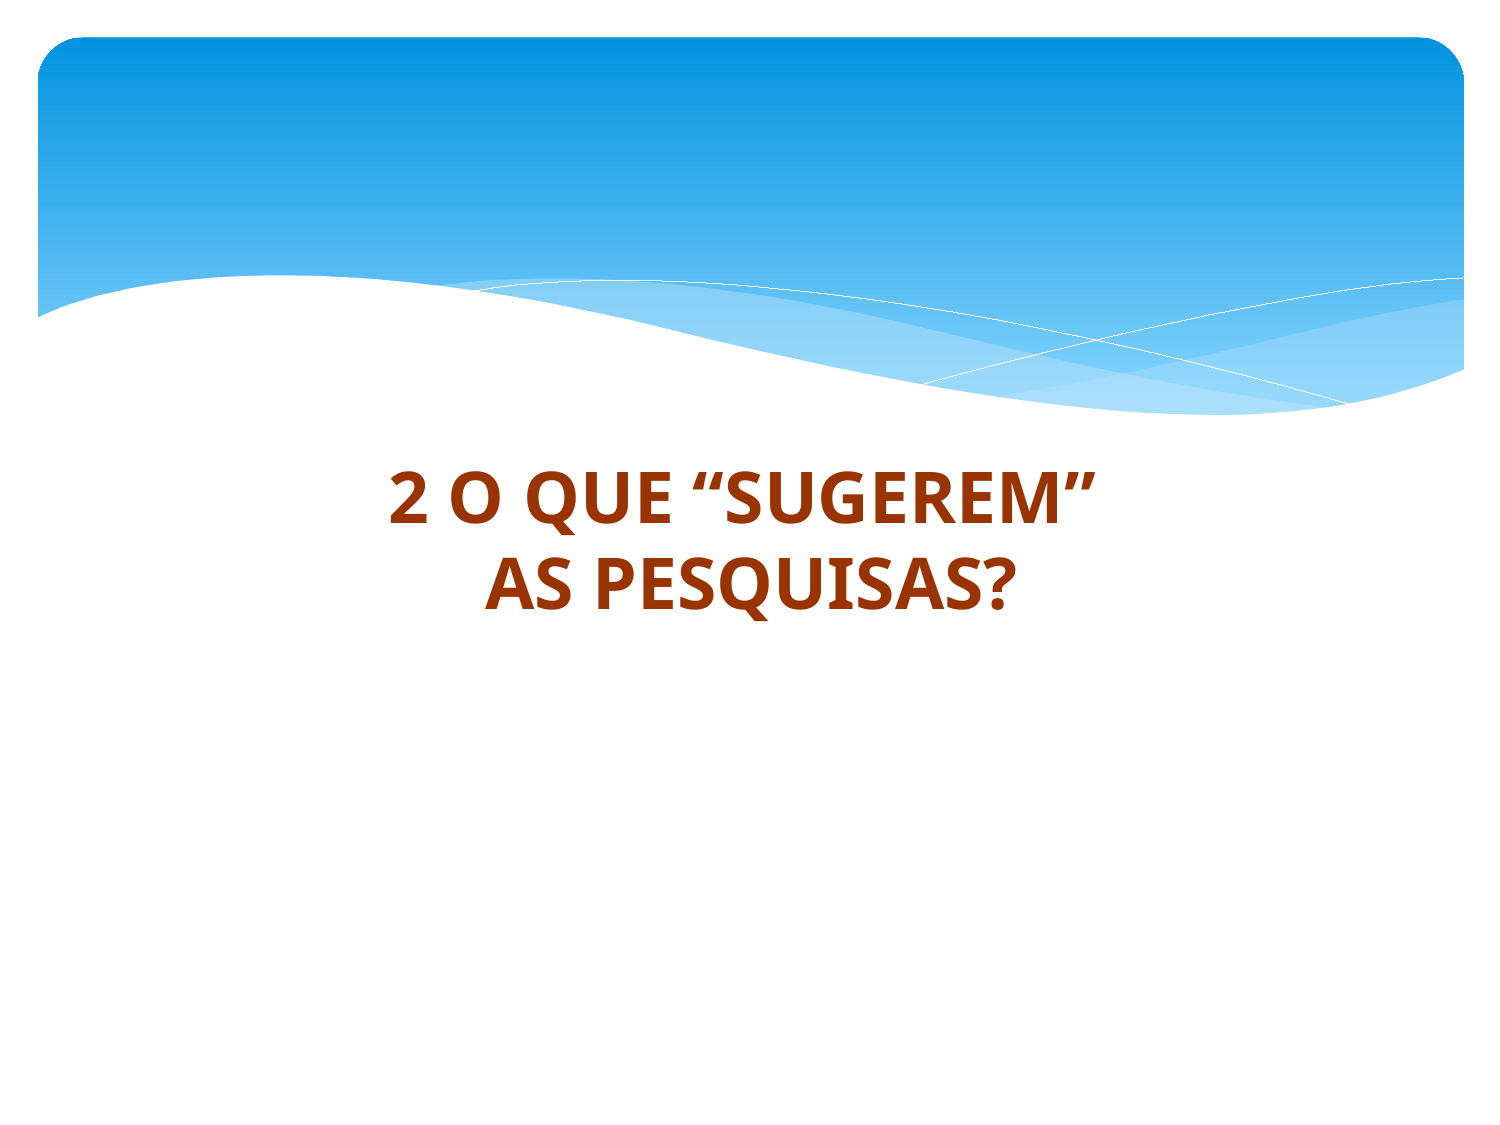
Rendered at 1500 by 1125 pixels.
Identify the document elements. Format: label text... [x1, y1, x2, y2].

title 2 O QUE “SUGEREM” AS PESQUISAS? [76, 444, 1427, 632]
